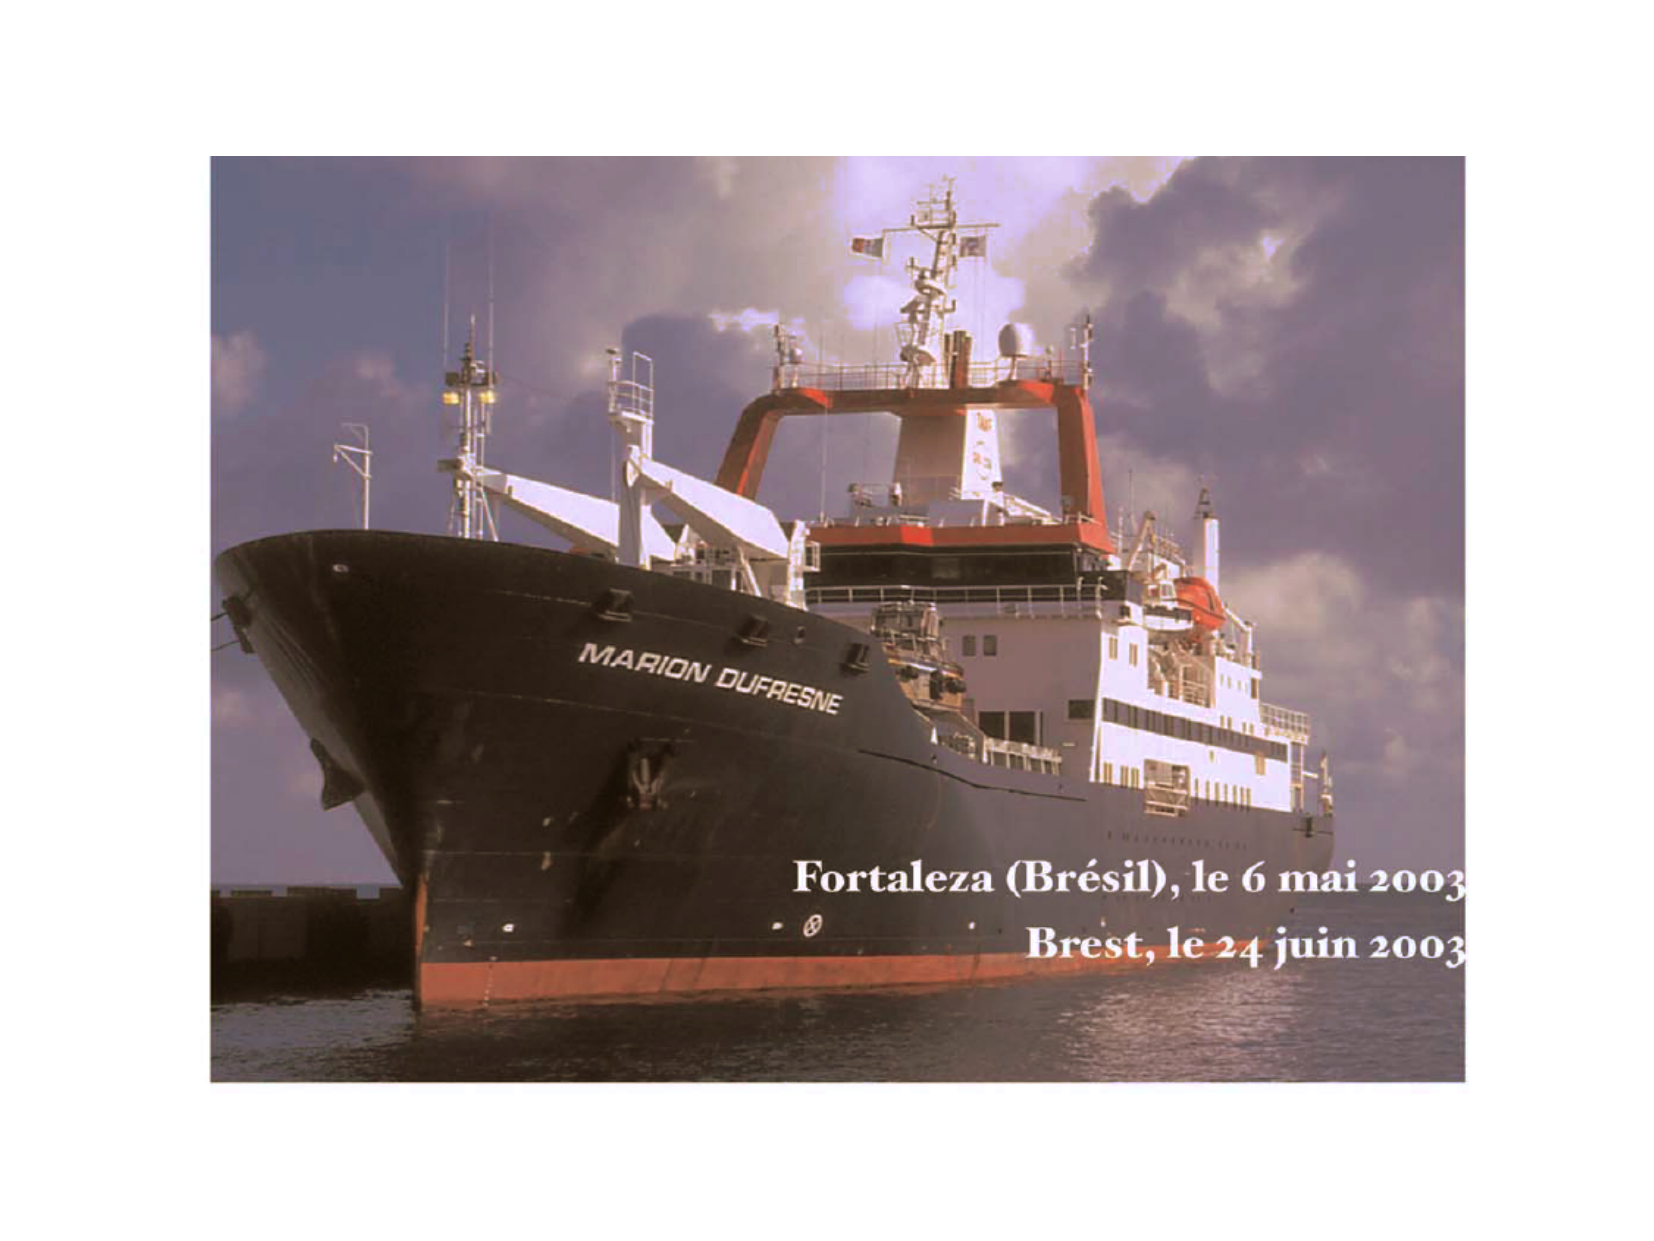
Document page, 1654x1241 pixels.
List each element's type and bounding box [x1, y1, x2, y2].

picture [198, 156, 1479, 1094]
